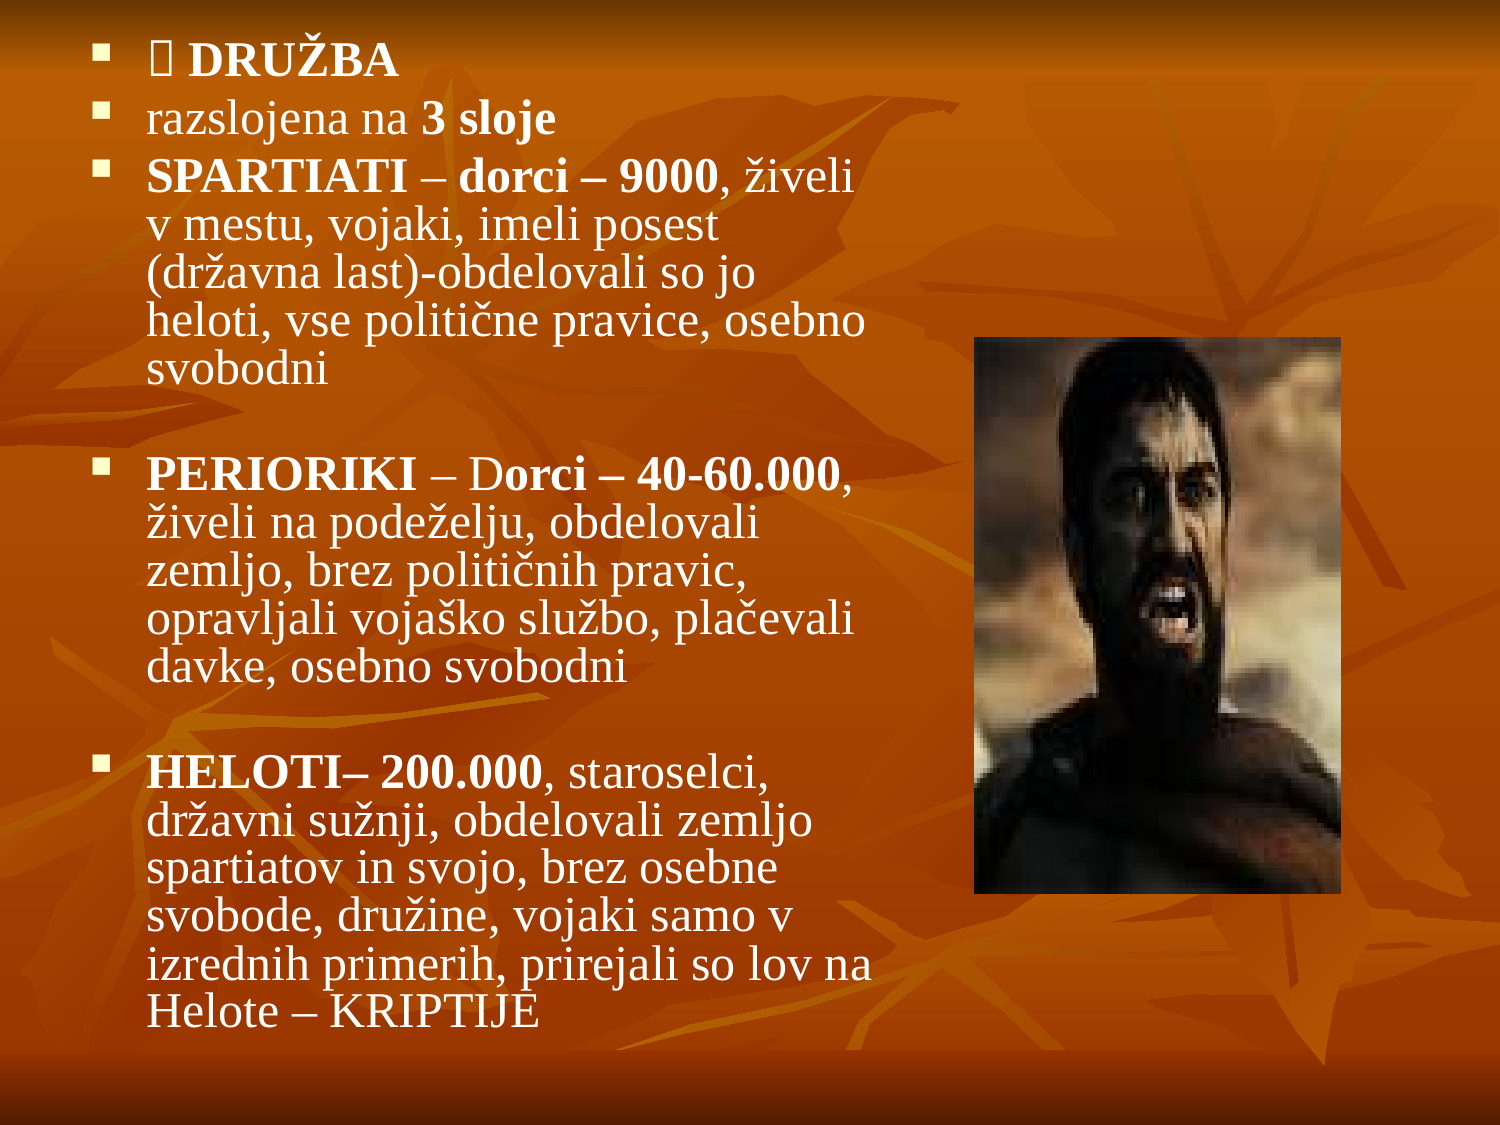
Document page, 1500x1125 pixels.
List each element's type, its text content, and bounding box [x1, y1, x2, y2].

list  DRUŽBA razslojena na 3 sloje SPARTIATI – dorci – 9000, živeli v mestu, vojaki, imeli posest (državna last)-obdelovali so jo heloti, vse politične pravice, osebno svobodni PERIORIKI – Dorci – 40-60.000, živeli na podeželju, obdelovali zemljo, brez političnih pravic, opravljali vojaško službo, plačevali davke, osebno svobodni HELOTI– 200.000, staroselci, državni sužnji, obdelovali zemljo spartiatov in svojo, brez osebne svobode, družine, vojaki samo v izrednih primerih, prirejali so lov na Helote – KRIPTIJE [75, 31, 892, 1094]
picture [974, 337, 1341, 894]
